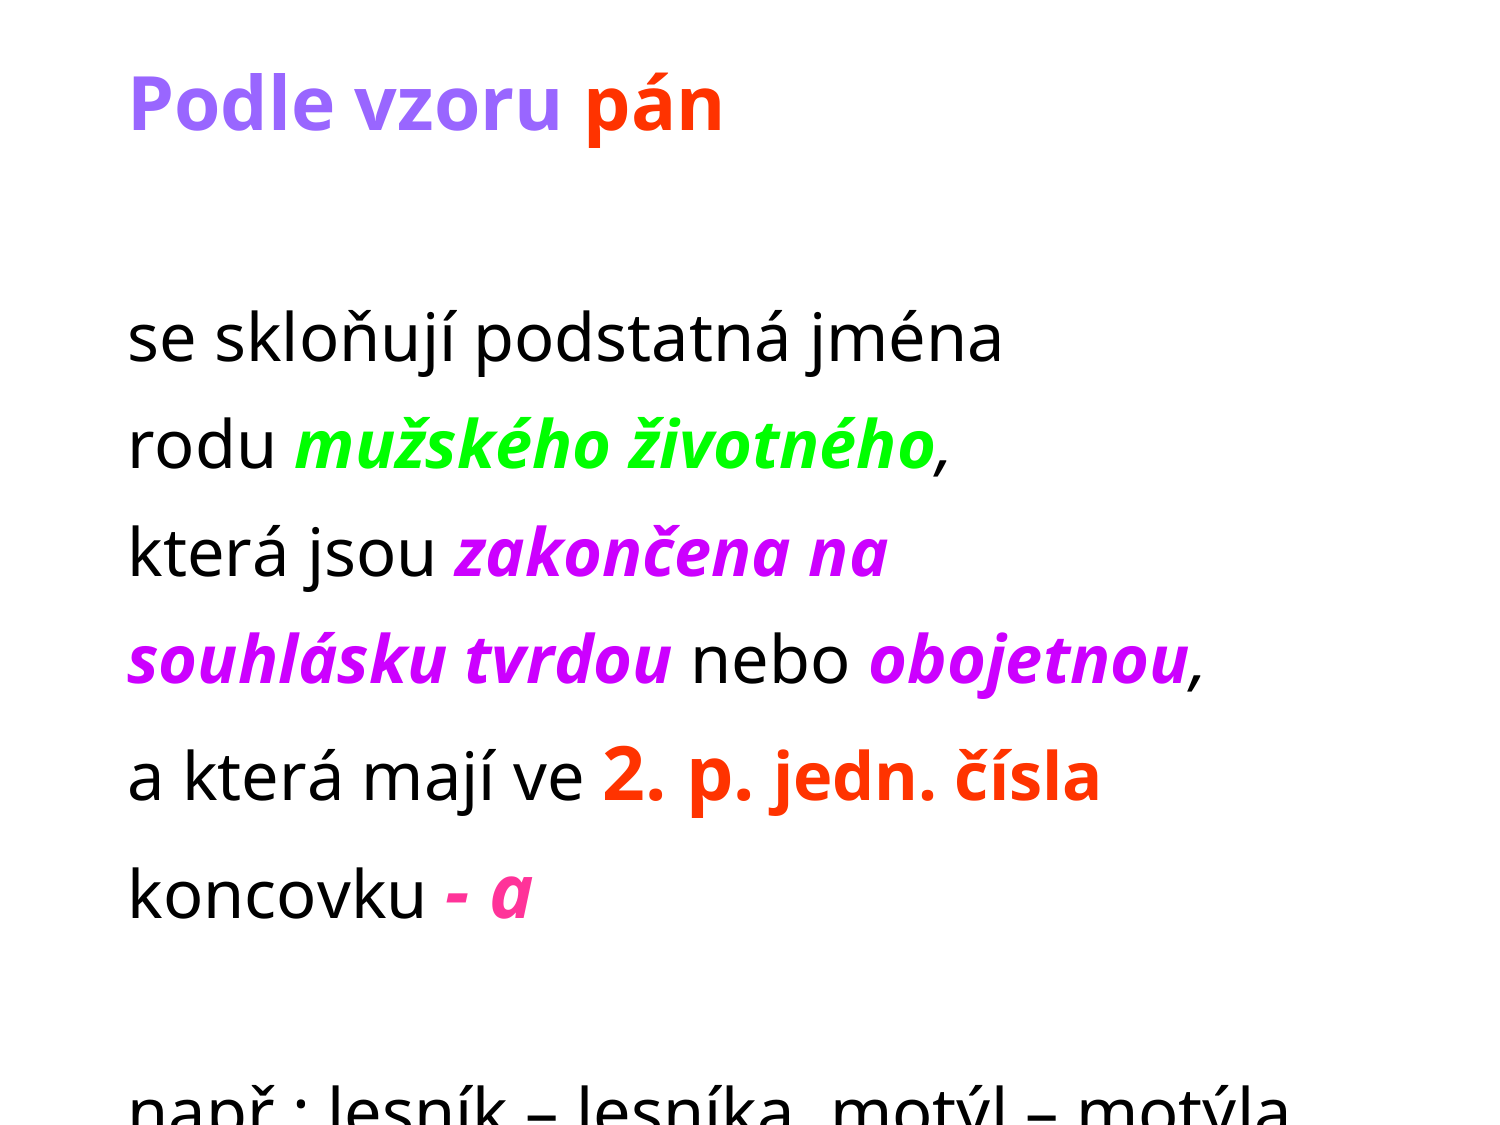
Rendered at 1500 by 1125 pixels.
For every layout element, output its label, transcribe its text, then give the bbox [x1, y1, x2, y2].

list Podle vzoru pán se skloňují podstatná jména rodu mužského životného, která jsou zakončena na souhlásku tvrdou nebo obojetnou, a která mají ve 2. p. jedn. čísla koncovku - a např.: lesník – lesníka, motýl – motýla [112, 42, 1463, 1095]
